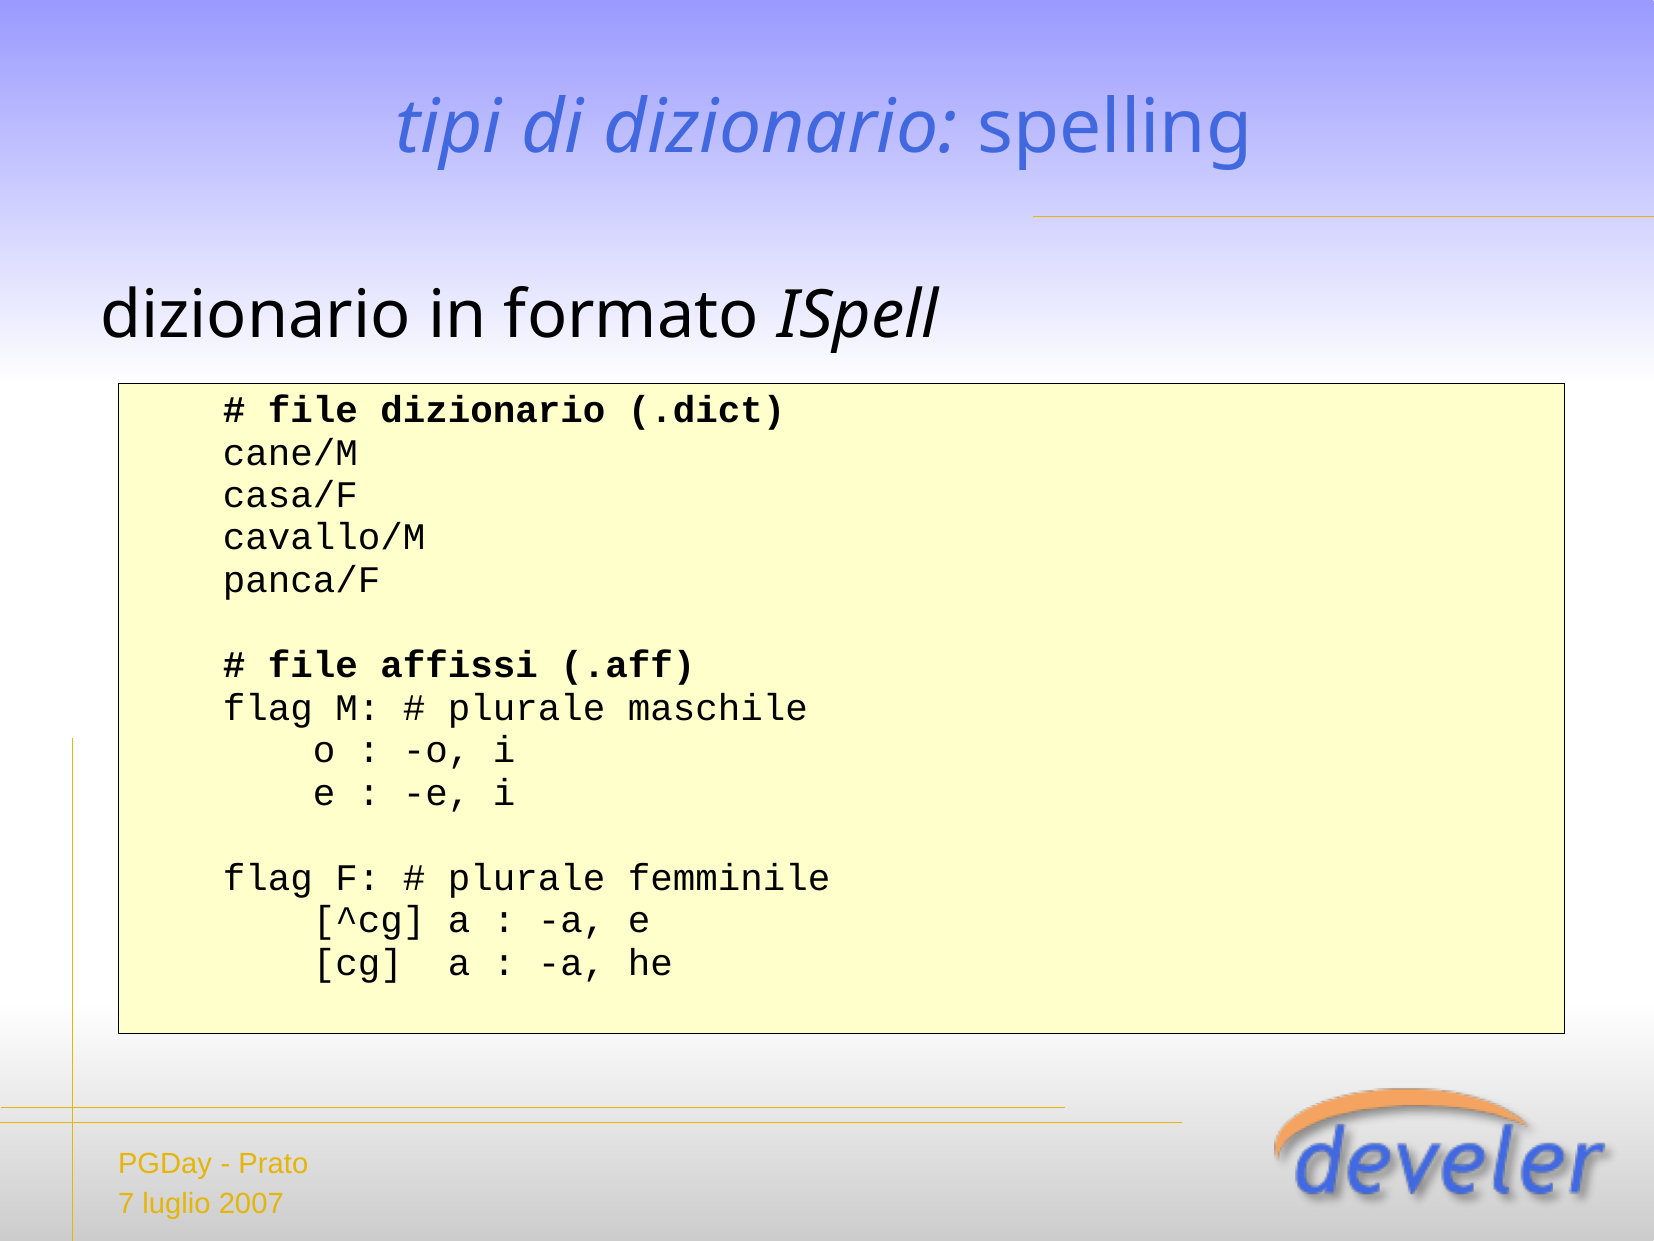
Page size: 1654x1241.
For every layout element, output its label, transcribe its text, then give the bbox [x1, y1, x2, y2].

picture [1269, 1083, 1622, 1211]
title tipi di dizionario: spelling [82, 29, 1565, 217]
list dizionario in formato ISpell [82, 265, 1571, 1093]
